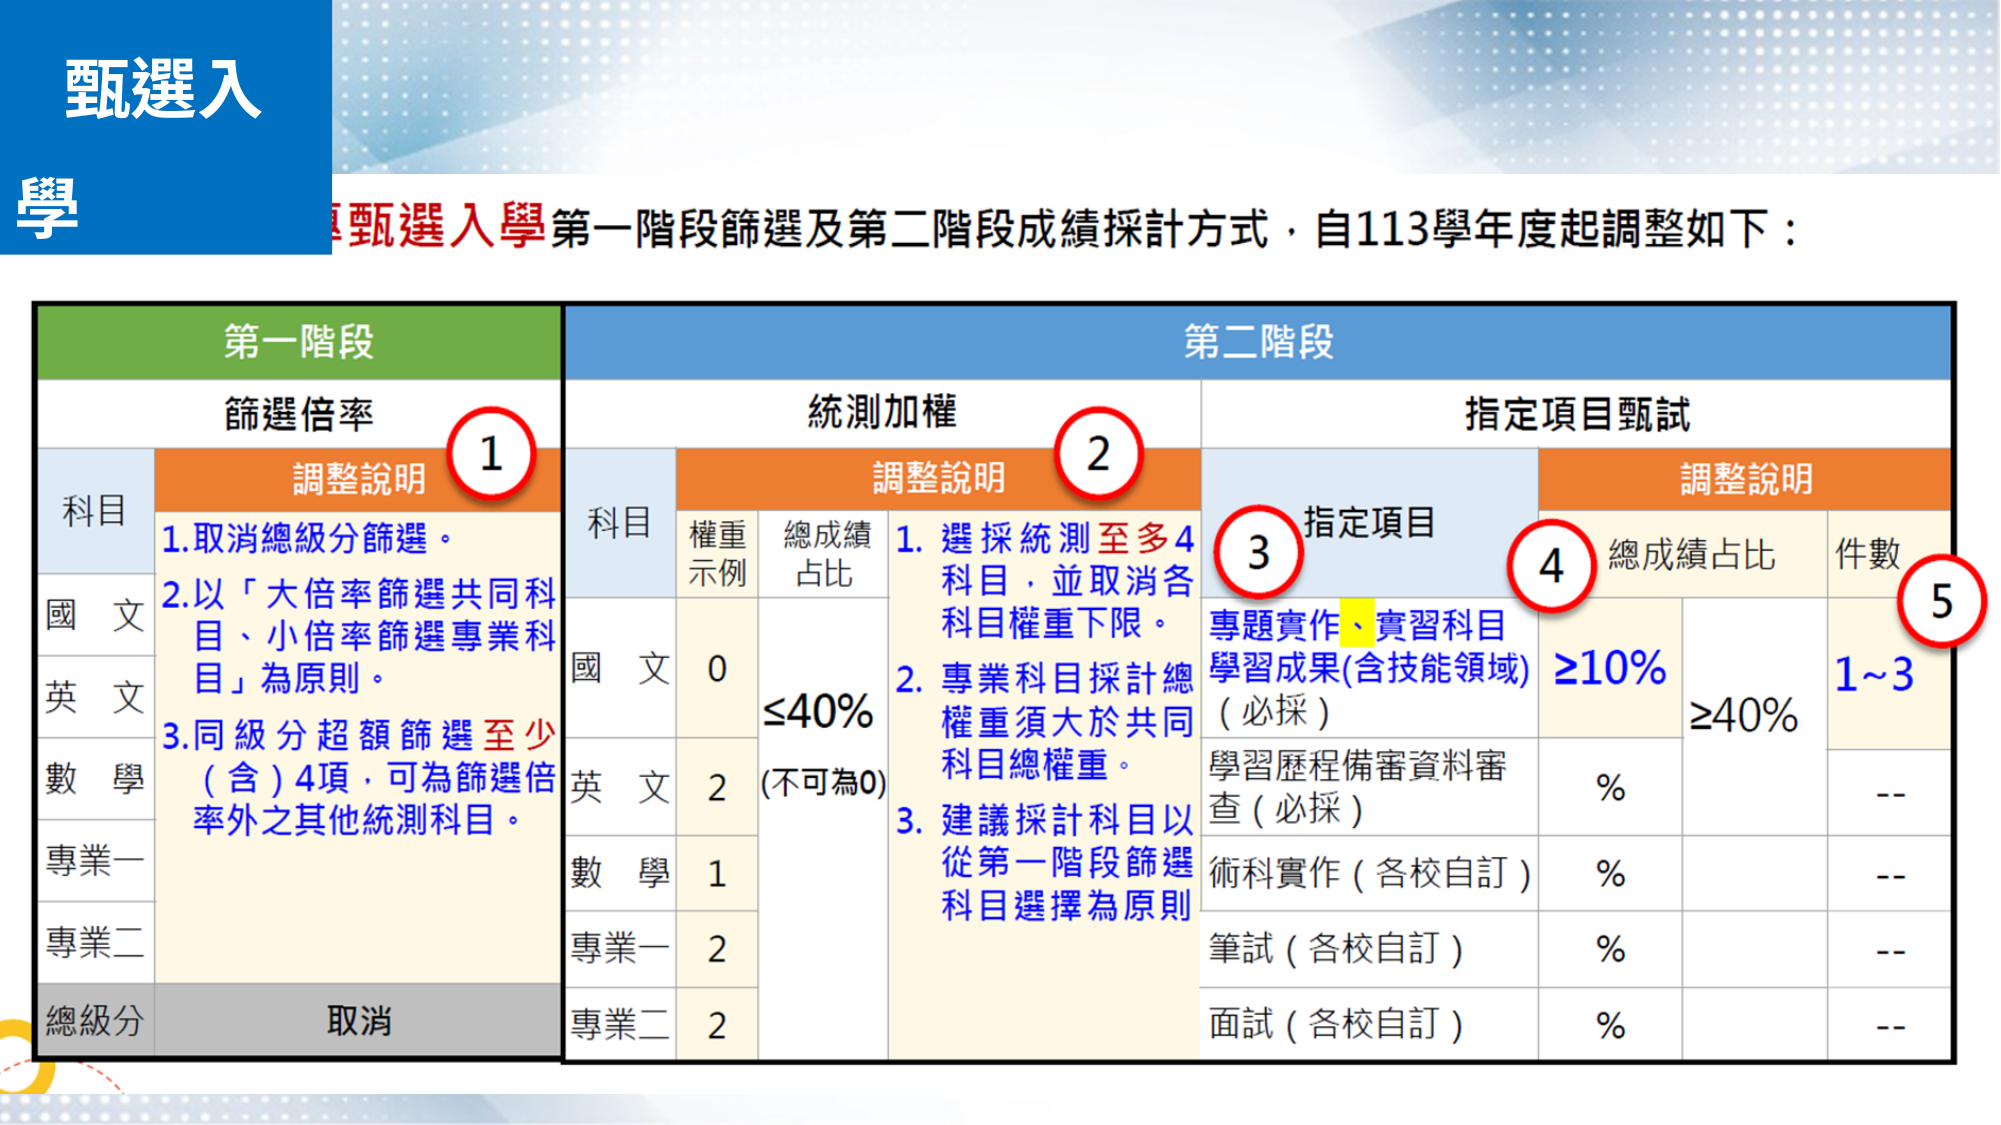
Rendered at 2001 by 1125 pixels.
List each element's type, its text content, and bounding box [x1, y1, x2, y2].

picture [0, 0, 2000, 1125]
text_box 甄選入學 [0, 0, 333, 255]
